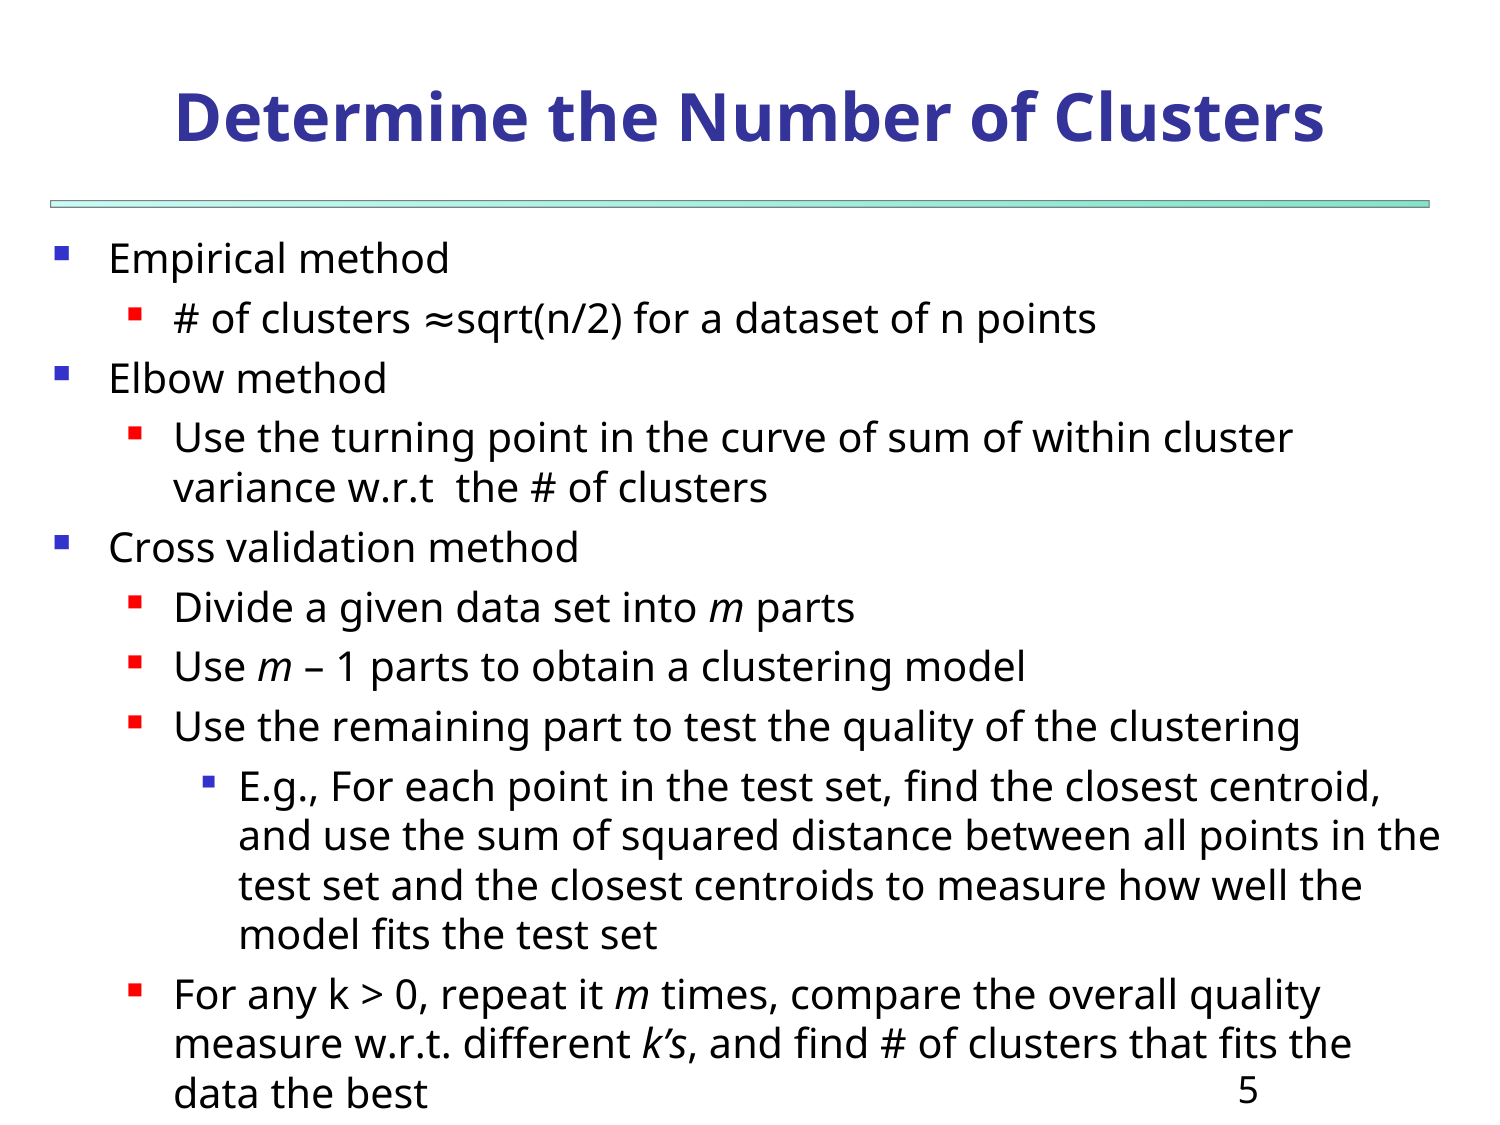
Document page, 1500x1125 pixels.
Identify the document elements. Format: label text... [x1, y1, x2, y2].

text_box <number> [1187, 1062, 1500, 1125]
title Determine the Number of Clusters [0, 62, 1500, 163]
list Empirical method # of clusters ≈sqrt(n/2) for a dataset of n points Elbow method Use the turning point in the curve of sum of within cluster variance w.r.t the # of clusters Cross validation method Divide a given data set into m parts Use m – 1 parts to obtain a clustering model Use the remaining part to test the quality of the clustering E.g., For each point in the test set, find the closest centroid, and use the sum of squared distance between all points in the test set and the closest centroids to measure how well the model fits the test set For any k > 0, repeat it m times, compare the overall quality measure w.r.t. different k’s, and find # of clusters that fits the data the best [37, 224, 1463, 1125]
